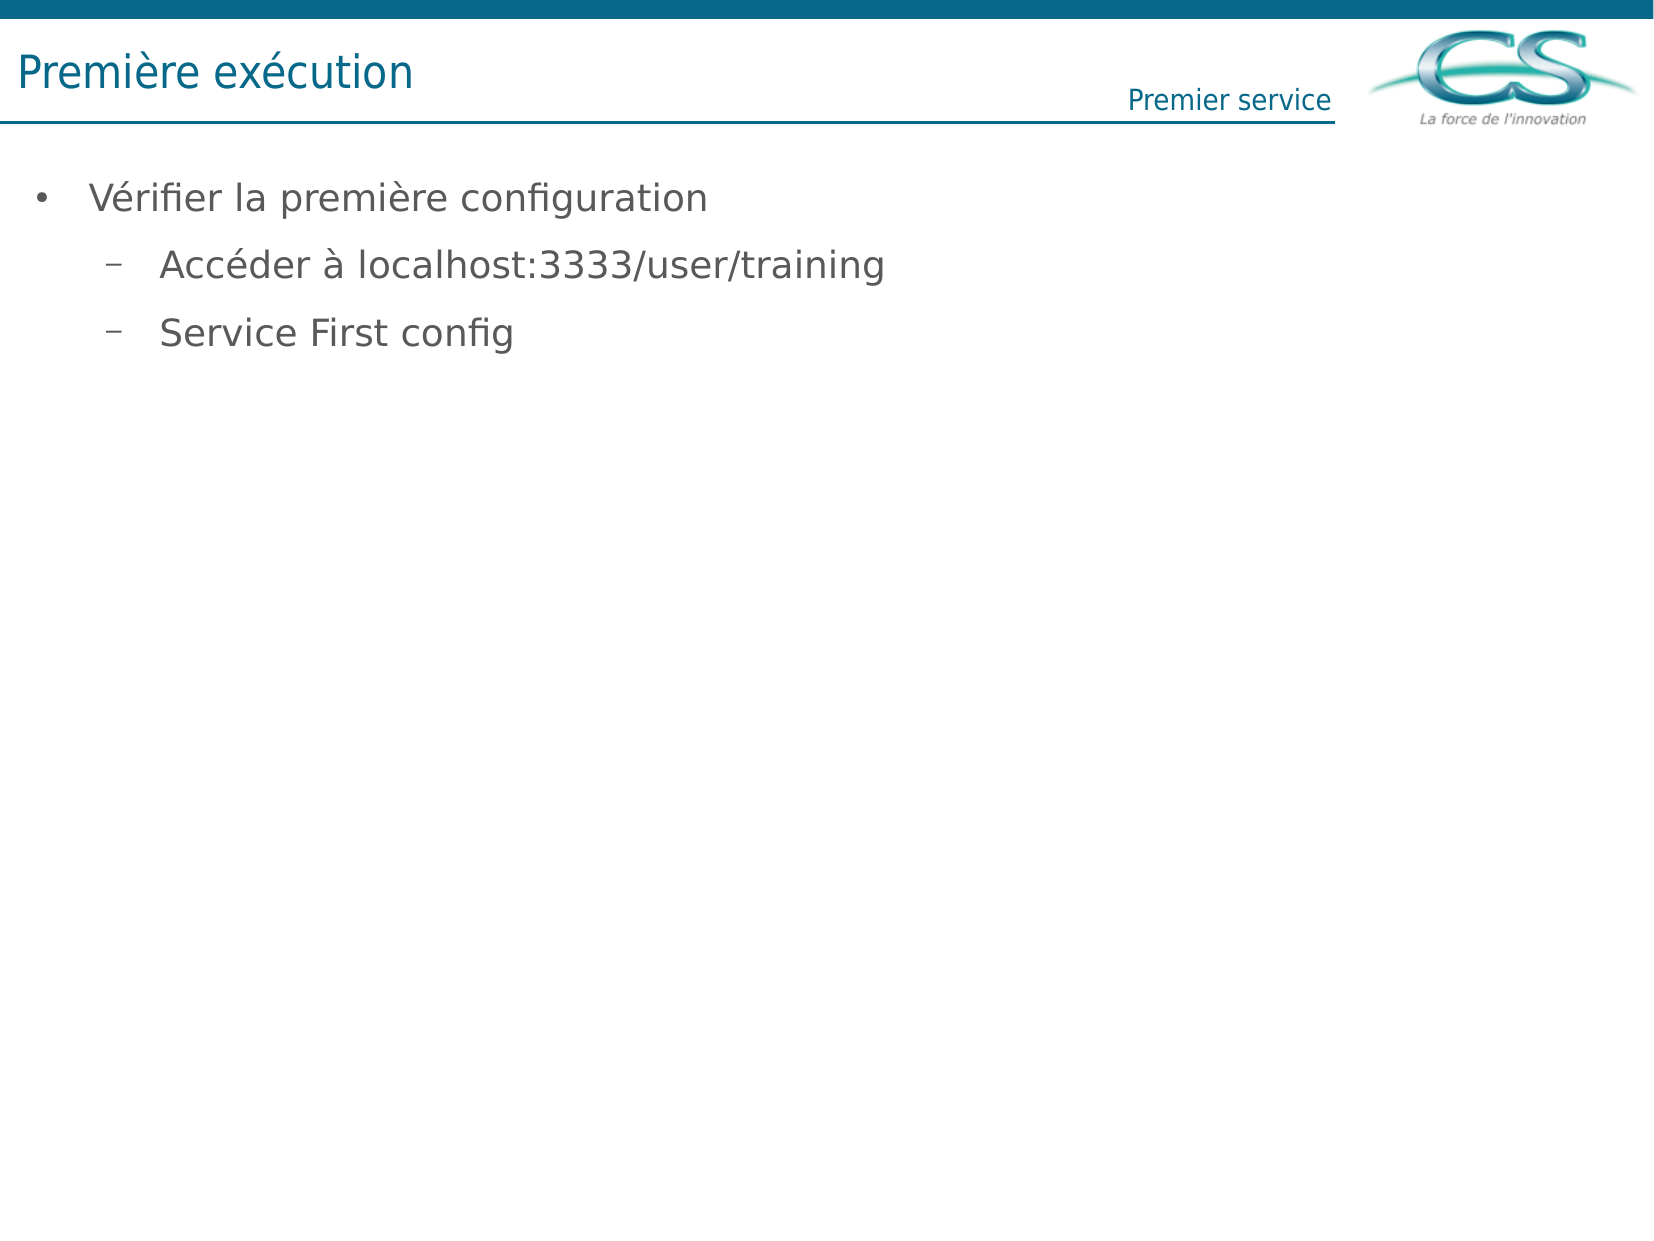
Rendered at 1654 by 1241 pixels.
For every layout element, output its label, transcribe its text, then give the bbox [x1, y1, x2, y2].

text_box Premier service [1116, 71, 1359, 164]
picture [1368, 28, 1642, 128]
title Première exécution [17, 46, 1368, 106]
list Vérifier la première configuration Accéder à localhost:3333/user/training Service First config [17, 177, 1630, 1217]
